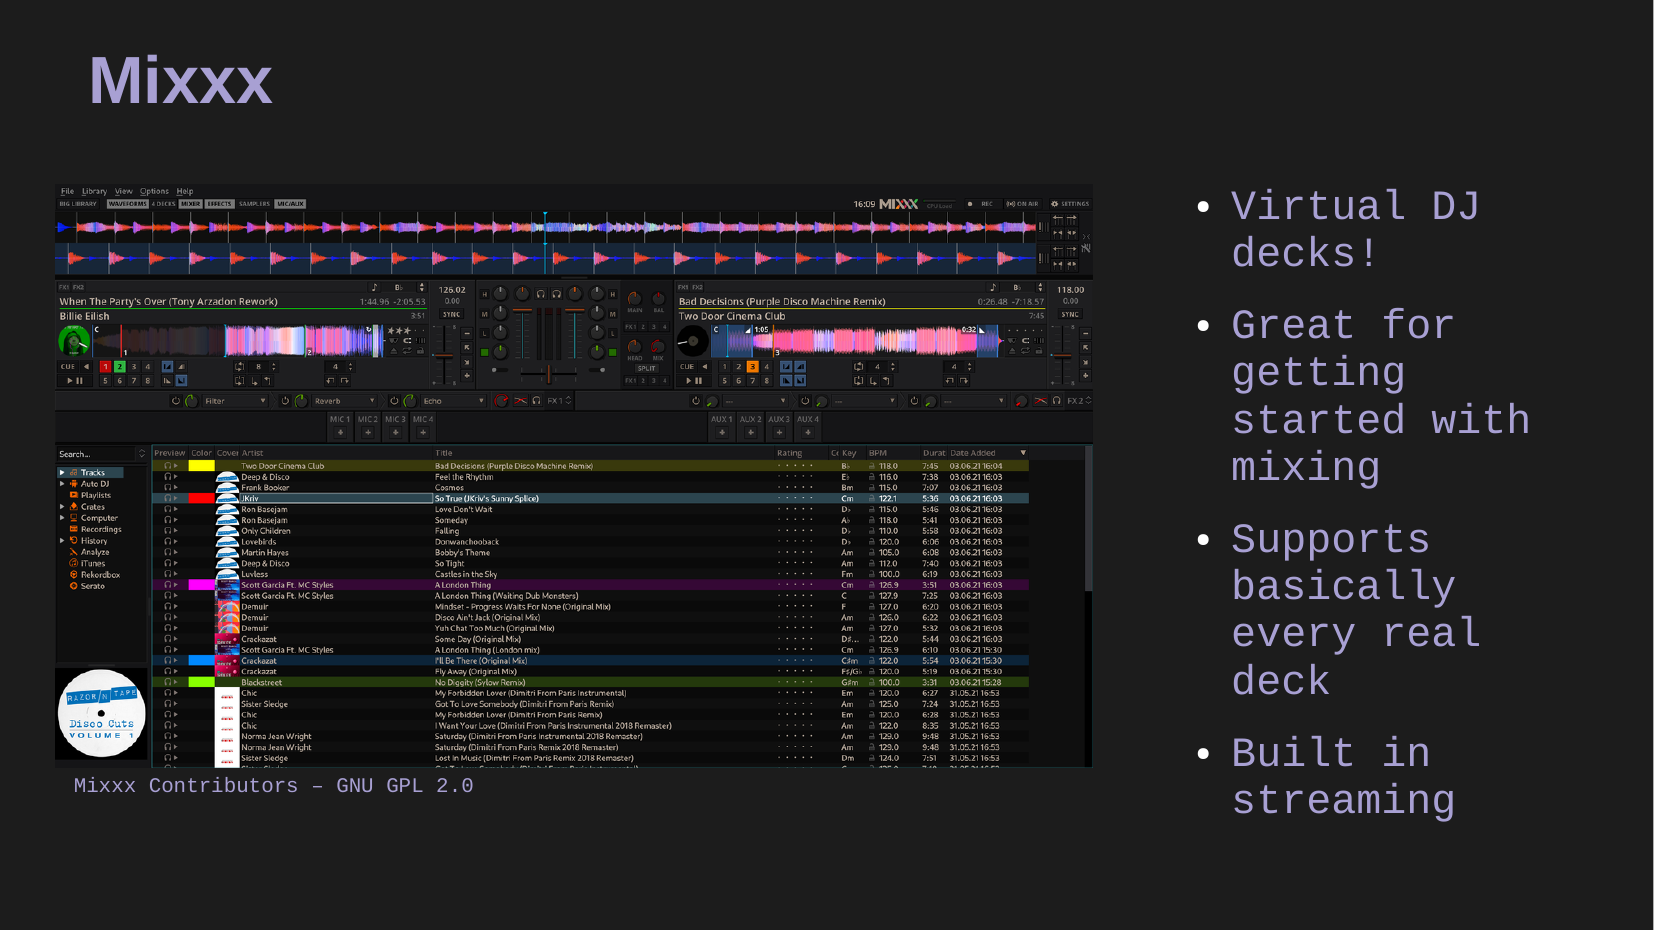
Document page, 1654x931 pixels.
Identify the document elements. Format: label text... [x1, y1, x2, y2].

picture [55, 184, 1093, 768]
text_box Mixxx Contributors – GNU GPL 2.0 [59, 767, 621, 830]
title Mixxx [88, 43, 414, 119]
text_box Virtual DJ decks! Great for getting started with mixing Supports basically every real deck Built in streaming [1181, 177, 1565, 834]
